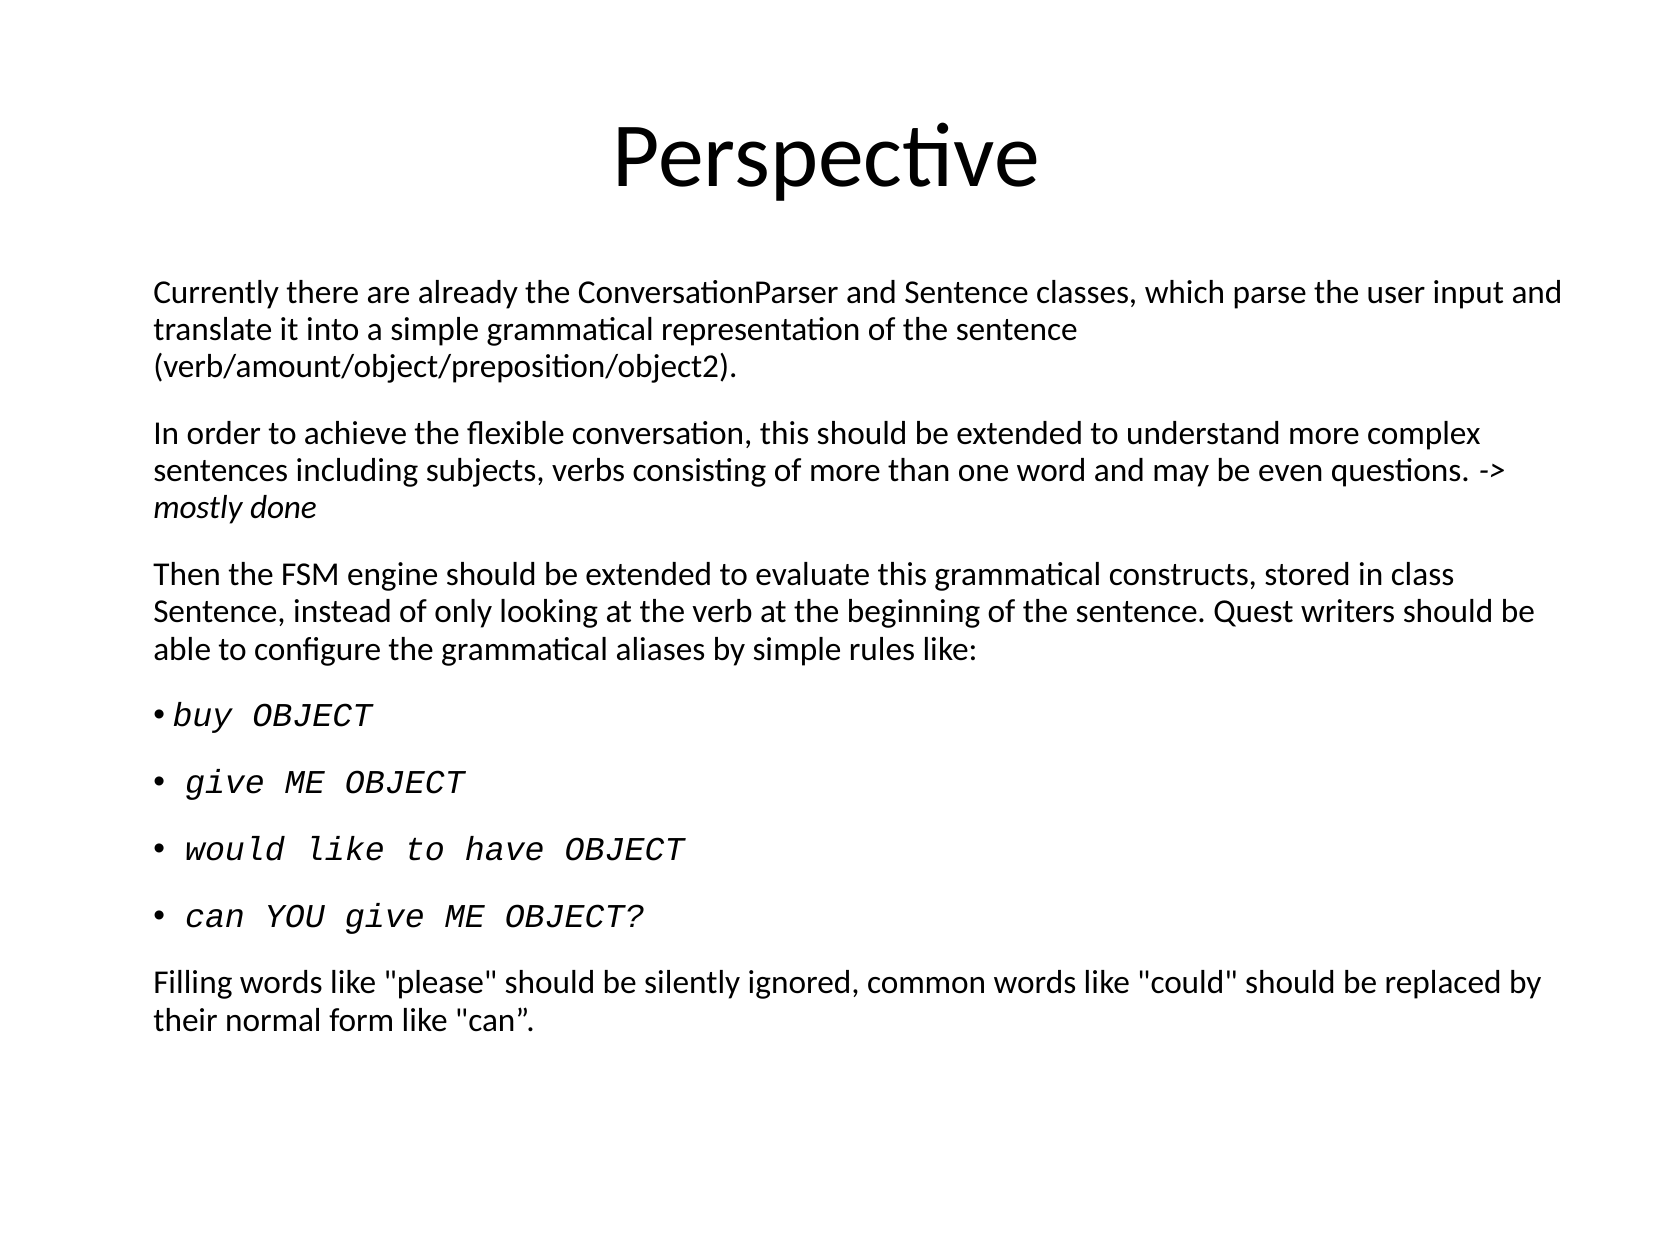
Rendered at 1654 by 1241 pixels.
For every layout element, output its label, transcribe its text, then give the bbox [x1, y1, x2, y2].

text_box Currently there are already the ConversationParser and Sentence classes, which parse the user input and translate it into a simple grammatical representation of the sentence (verb/amount/object/preposition/object2). In order to achieve the flexible conversation, this should be extended to understand more complex sentences including subjects, verbs consisting of more than one word and may be even questions. -> mostly done Then the FSM engine should be extended to evaluate this grammatical constructs, stored in class Sentence, instead of only looking at the verb at the beginning of the sentence. Quest writers should be able to configure the grammatical aliases by simple rules like: buy OBJECT give ME OBJECT would like to have OBJECT can YOU give ME OBJECT? Filling words like "please" should be silently ignored, common words like "could" should be replaced by their normal form like "can”. [82, 270, 1571, 1095]
text_box Perspective [82, 49, 1571, 257]
